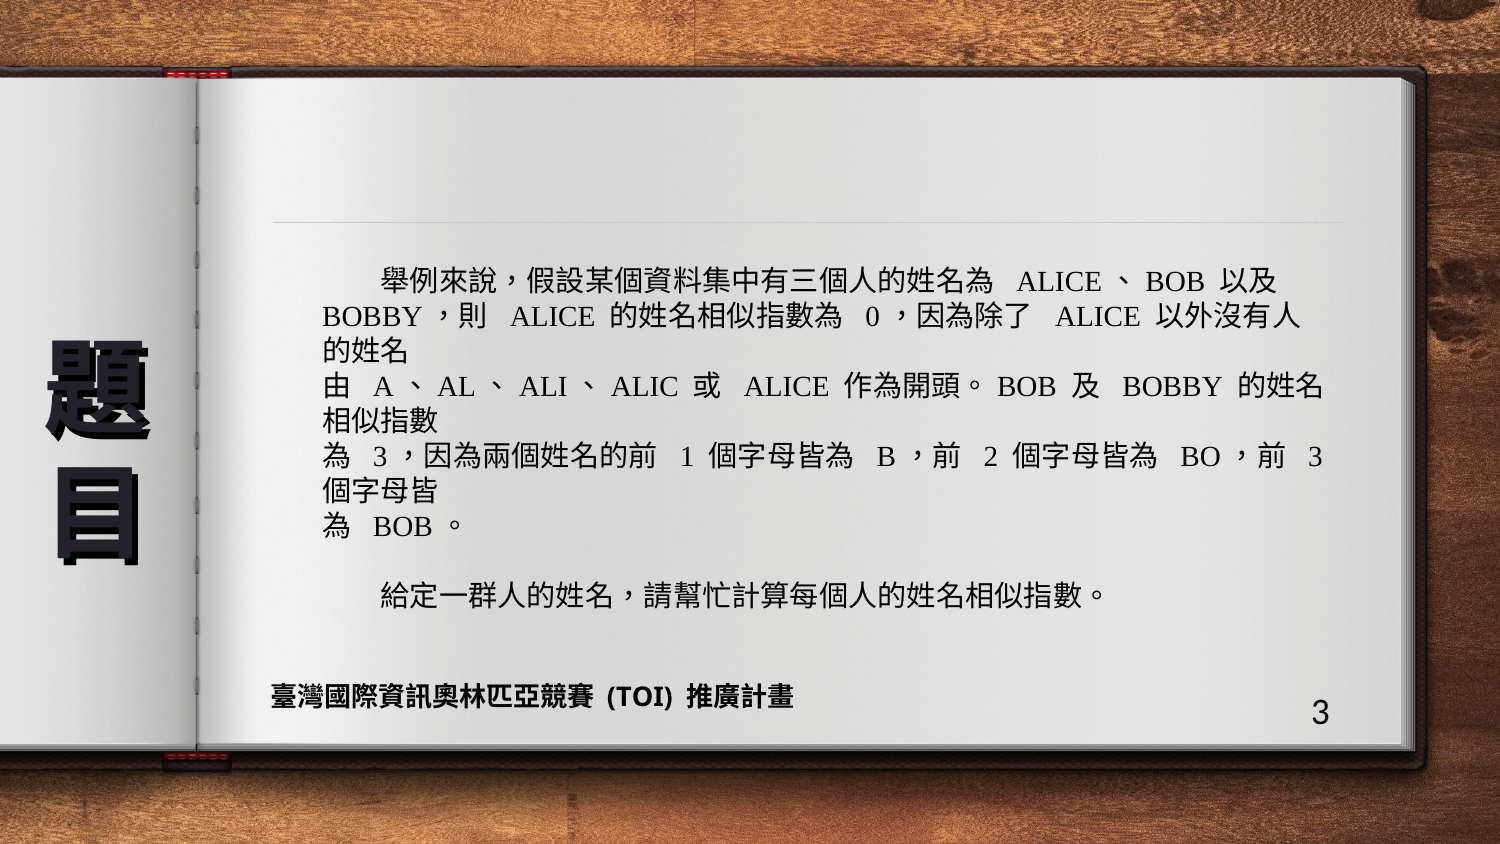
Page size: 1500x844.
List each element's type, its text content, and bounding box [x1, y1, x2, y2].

title 題 目 [28, 306, 210, 552]
text_box 舉例來說，假設某個資料集中有三個人的姓名為 ALICE、BOB 以及BOBBY，則 ALICE 的姓名相似指數為 0，因為除了 ALICE 以外沒有人的姓名 由 A、AL、ALI、ALIC 或 ALICE 作為開頭。BOB 及 BOBBY 的姓名相似指數 為 3，因為兩個姓名的前 1 個字母皆為 B，前 2 個字母皆為 BO，前 3 個字母皆 為 BOB。 給定一群人的姓名，請幫忙計算每個人的姓名相似指數。 [307, 255, 1341, 620]
text_box [1295, 672, 1386, 737]
